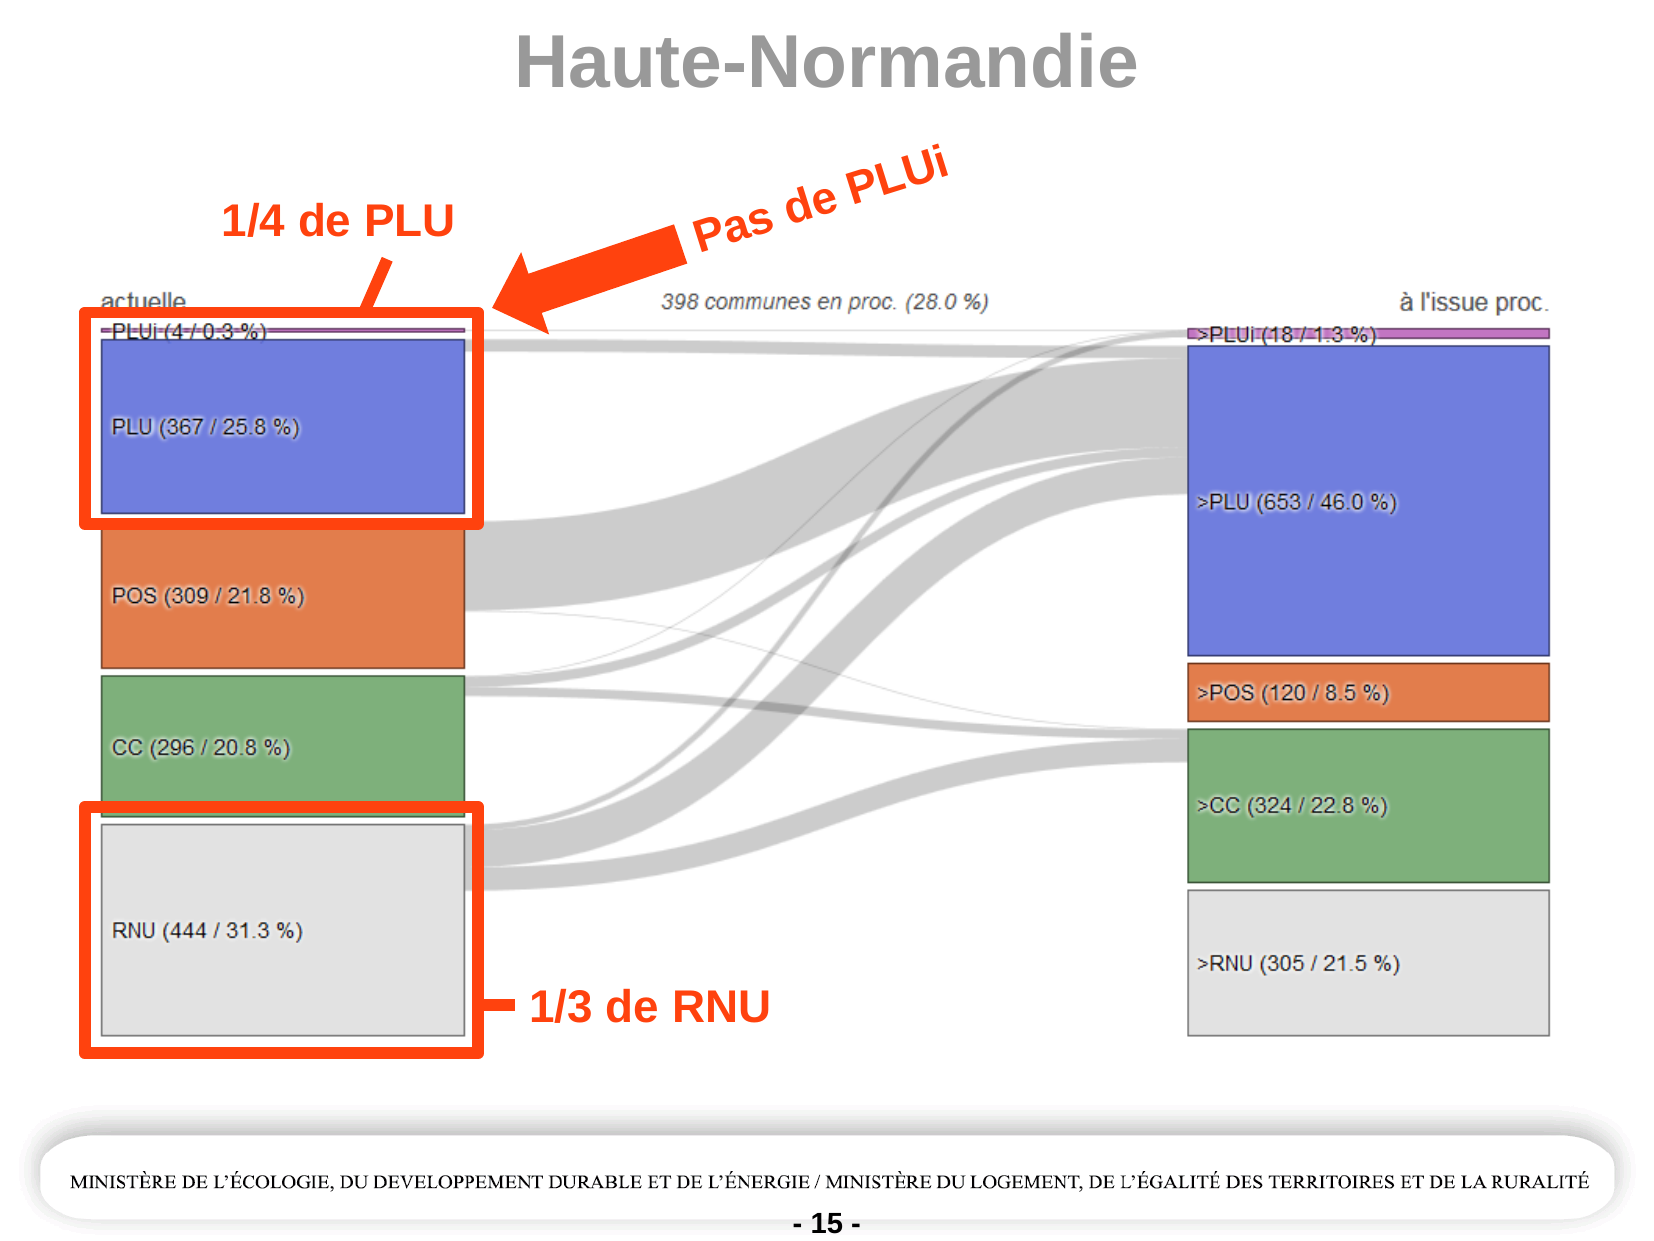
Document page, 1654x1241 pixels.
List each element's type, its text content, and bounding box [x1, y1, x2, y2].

text_box 1/4 de PLU [206, 187, 471, 255]
title Haute-Normandie [82, 0, 1571, 123]
picture [0, 1087, 1654, 1241]
text_box [492, 224, 686, 335]
text_box 1/3 de RNU [514, 973, 786, 1041]
picture [91, 813, 472, 1047]
text_box Pas de PLUi [670, 123, 972, 276]
picture [84, 272, 374, 307]
picture [91, 318, 472, 518]
picture [84, 272, 1569, 1054]
